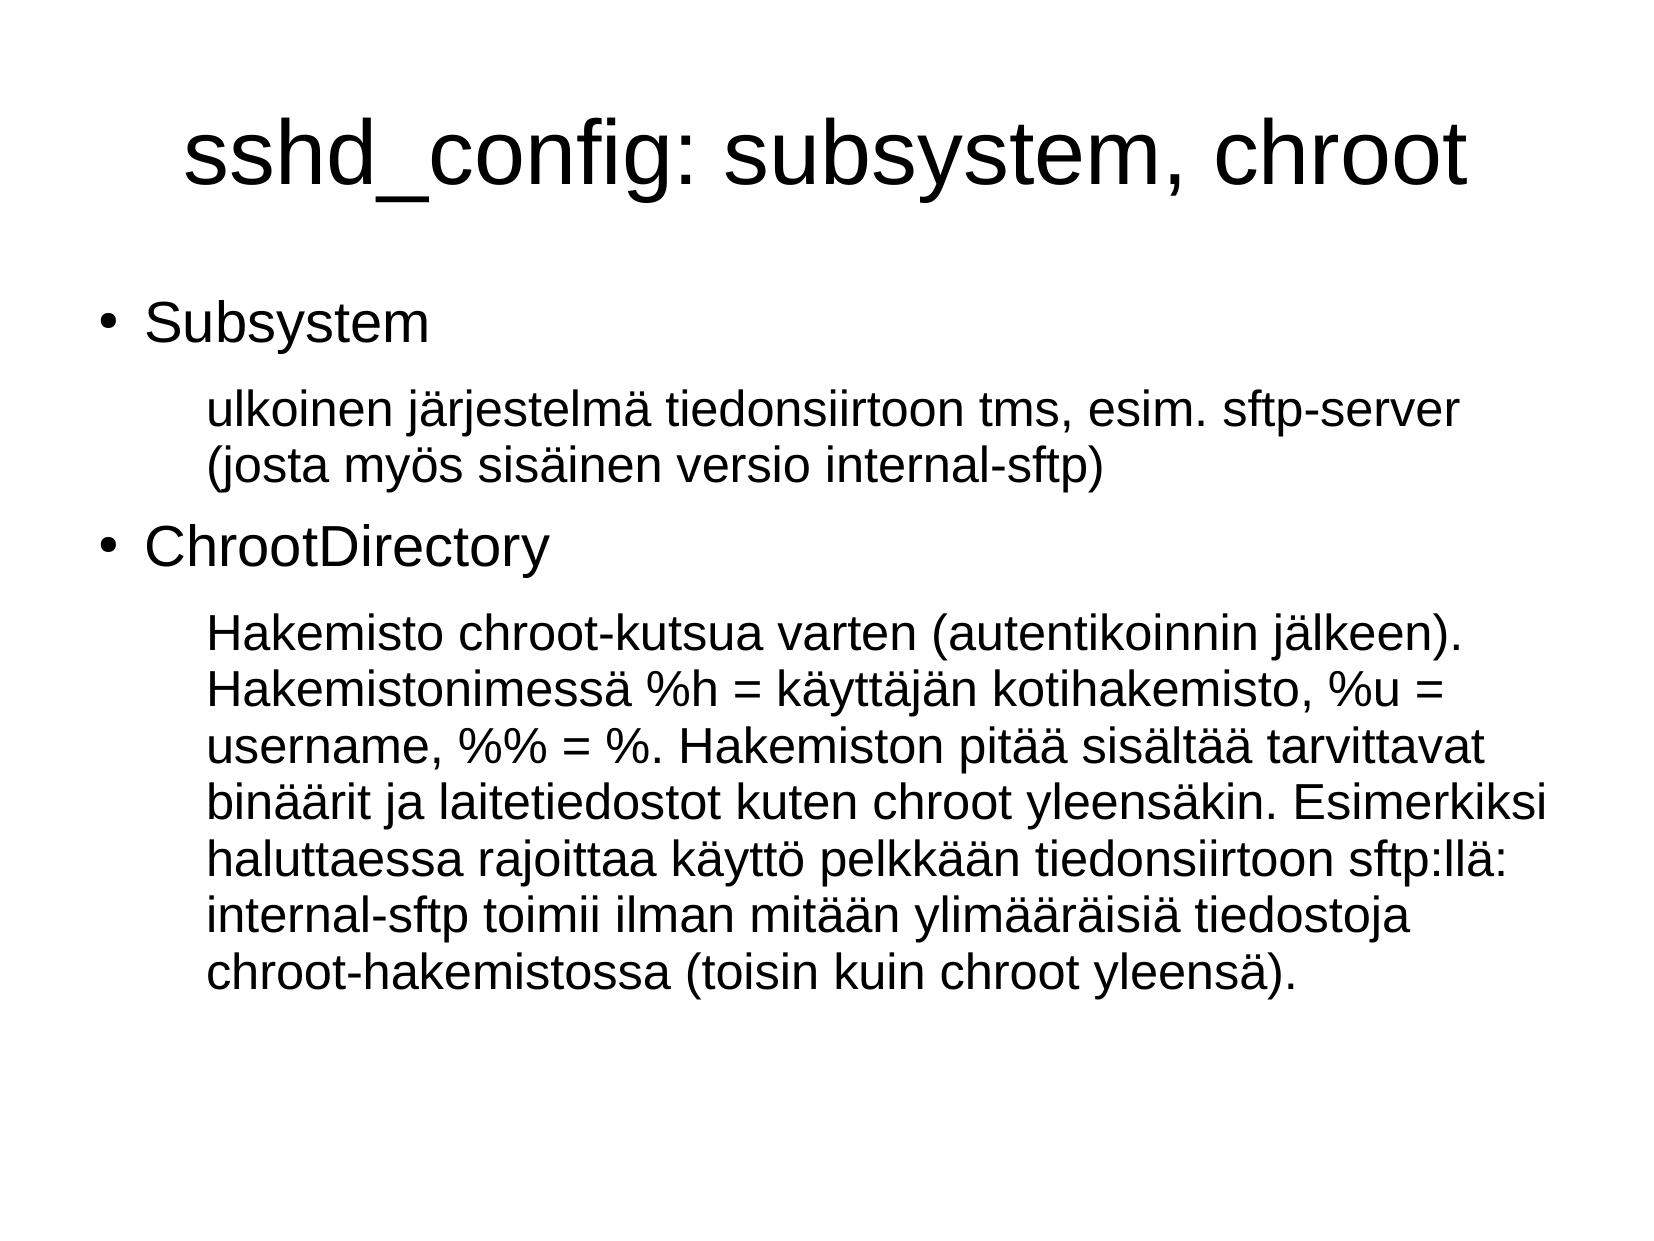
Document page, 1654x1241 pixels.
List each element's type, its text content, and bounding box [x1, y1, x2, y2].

list Subsystem ulkoinen järjestelmä tiedonsiirtoon tms, esim. sftp-server (josta myös sisäinen versio internal-sftp) ChrootDirectory Hakemisto chroot-kutsua varten (autentikoinnin jälkeen). Hakemistonimessä %h = käyttäjän kotihakemisto, %u = username, %% = %. Hakemiston pitää sisältää tarvittavat binäärit ja laitetiedostot kuten chroot yleensäkin. Esimerkiksi haluttaessa rajoittaa käyttö pelkkään tiedonsiirtoon sftp:llä: internal-sftp toimii ilman mitään ylimääräisiä tiedostoja chroot-hakemistossa (toisin kuin chroot yleensä). [82, 290, 1571, 1010]
title sshd_config: subsystem, chroot [82, 49, 1571, 257]
